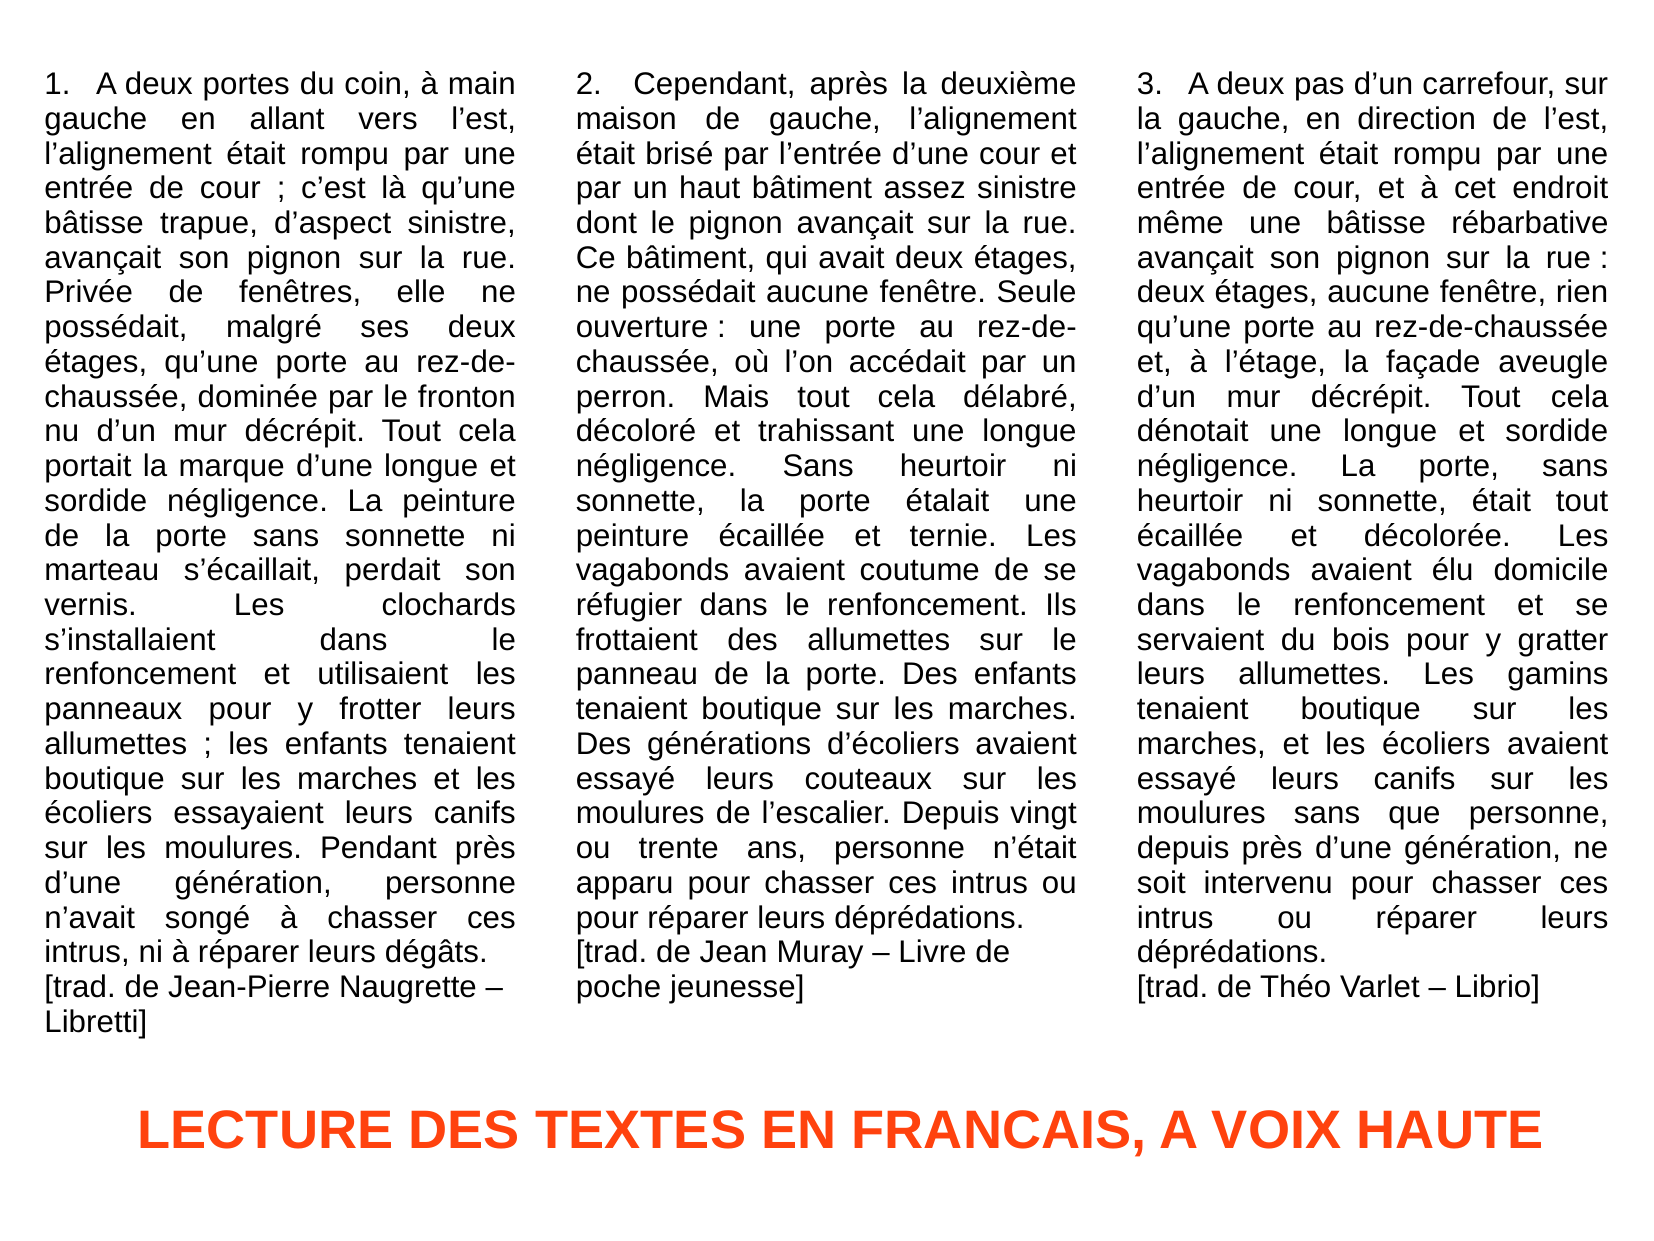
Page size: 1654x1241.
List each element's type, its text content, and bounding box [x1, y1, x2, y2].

text_box 3. A deux pas d’un carrefour, sur la gauche, en direction de l’est, l’alignement était rompu par une entrée de cour, et à cet endroit même une bâtisse rébarbative avançait son pignon sur la rue : deux étages, aucune fenêtre, rien qu’une porte au rez-de-chaussée et, à l’étage, la façade aveugle d’un mur décrépit. Tout cela dénotait une longue et sordide négligence. La porte, sans heurtoir ni sonnette, était tout écaillée et décolorée. Les vagabonds avaient élu domicile dans le renfoncement et se servaient du bois pour y gratter leurs allumettes. Les gamins tenaient boutique sur les marches, et les écoliers avaient essayé leurs canifs sur les moulures sans que personne, depuis près d’une génération, ne soit intervenu pour chasser ces intrus ou réparer leurs déprédations. [trad. de Théo Varlet – Librio] [1122, 59, 1625, 1012]
text_box 1. A deux portes du coin, à main gauche en allant vers l’est, l’alignement était rompu par une entrée de cour ; c’est là qu’une bâtisse trapue, d’aspect sinistre, avançait son pignon sur la rue. Privée de fenêtres, elle ne possédait, malgré ses deux étages, qu’une porte au rez-de-chaussée, dominée par le fronton nu d’un mur décrépit. Tout cela portait la marque d’une longue et sordide négligence. La peinture de la porte sans sonnette ni marteau s’écaillait, perdait son vernis. Les clochards s’installaient dans le renfoncement et utilisaient les panneaux pour y frotter leurs allumettes ; les enfants tenaient boutique sur les marches et les écoliers essayaient leurs canifs sur les moulures. Pendant près d’une génération, personne n’avait songé à chasser ces intrus, ni à réparer leurs dégâts. [trad. de Jean-Pierre Naugrette – Libretti] [29, 59, 532, 1047]
text_box 2. Cependant, après la deuxième maison de gauche, l’alignement était brisé par l’entrée d’une cour et par un haut bâtiment assez sinistre dont le pignon avançait sur la rue. Ce bâtiment, qui avait deux étages, ne possédait aucune fenêtre. Seule ouverture : une porte au rez-de-chaussée, où l’on accédait par un perron. Mais tout cela délabré, décoloré et trahissant une longue négligence. Sans heurtoir ni sonnette, la porte étalait une peinture écaillée et ternie. Les vagabonds avaient coutume de se réfugier dans le renfoncement. Ils frottaient des allumettes sur le panneau de la porte. Des enfants tenaient boutique sur les marches. Des générations d’écoliers avaient essayé leurs couteaux sur les moulures de l’escalier. Depuis vingt ou trente ans, personne n’était apparu pour chasser ces intrus ou pour réparer leurs déprédations. [trad. de Jean Muray – Livre de poche jeunesse] [561, 59, 1093, 1012]
text_box LECTURE DES TEXTES EN FRANCAIS, A VOIX HAUTE [118, 1092, 1565, 1170]
